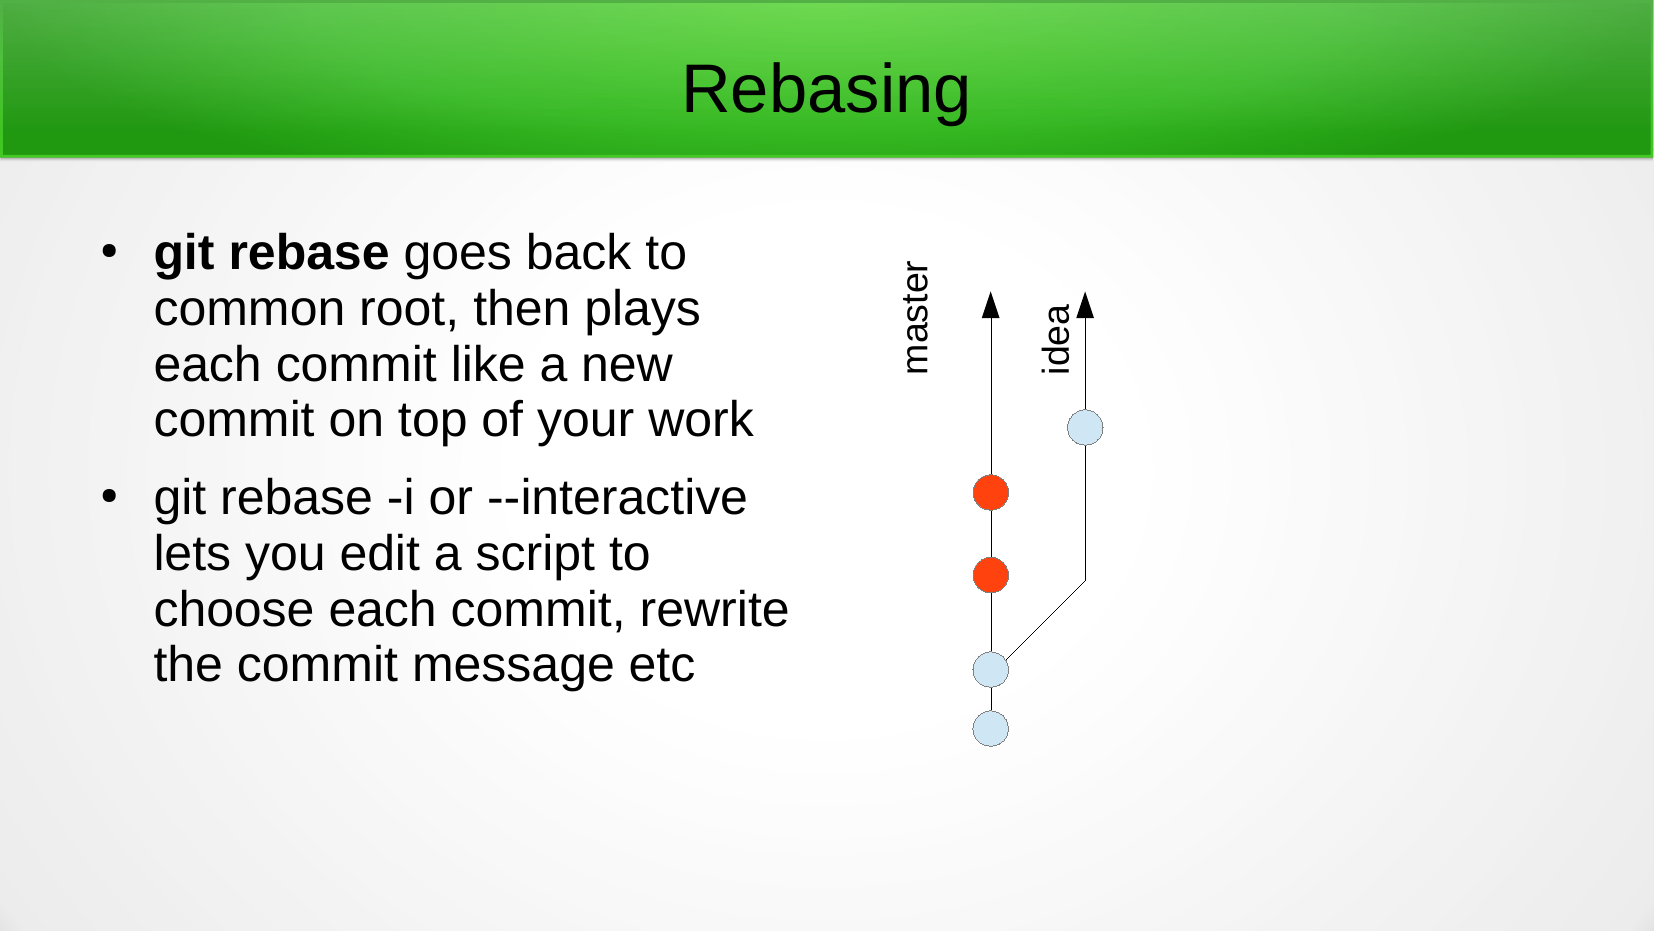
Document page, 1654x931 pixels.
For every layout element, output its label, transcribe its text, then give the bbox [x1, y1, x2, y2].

text_box idea [1027, 200, 1085, 390]
text_box [972, 710, 1009, 747]
text_box [973, 557, 1009, 593]
list git rebase goes back to common root, then plays each commit like a new commit on top of your work git rebase -i or --interactive lets you edit a script to choose each commit, rewrite the commit message etc [82, 224, 809, 764]
text_box [973, 474, 1009, 511]
text_box master [885, 200, 943, 390]
text_box [972, 651, 1009, 688]
title Rebasing [82, 35, 1571, 142]
text_box [1067, 409, 1104, 446]
